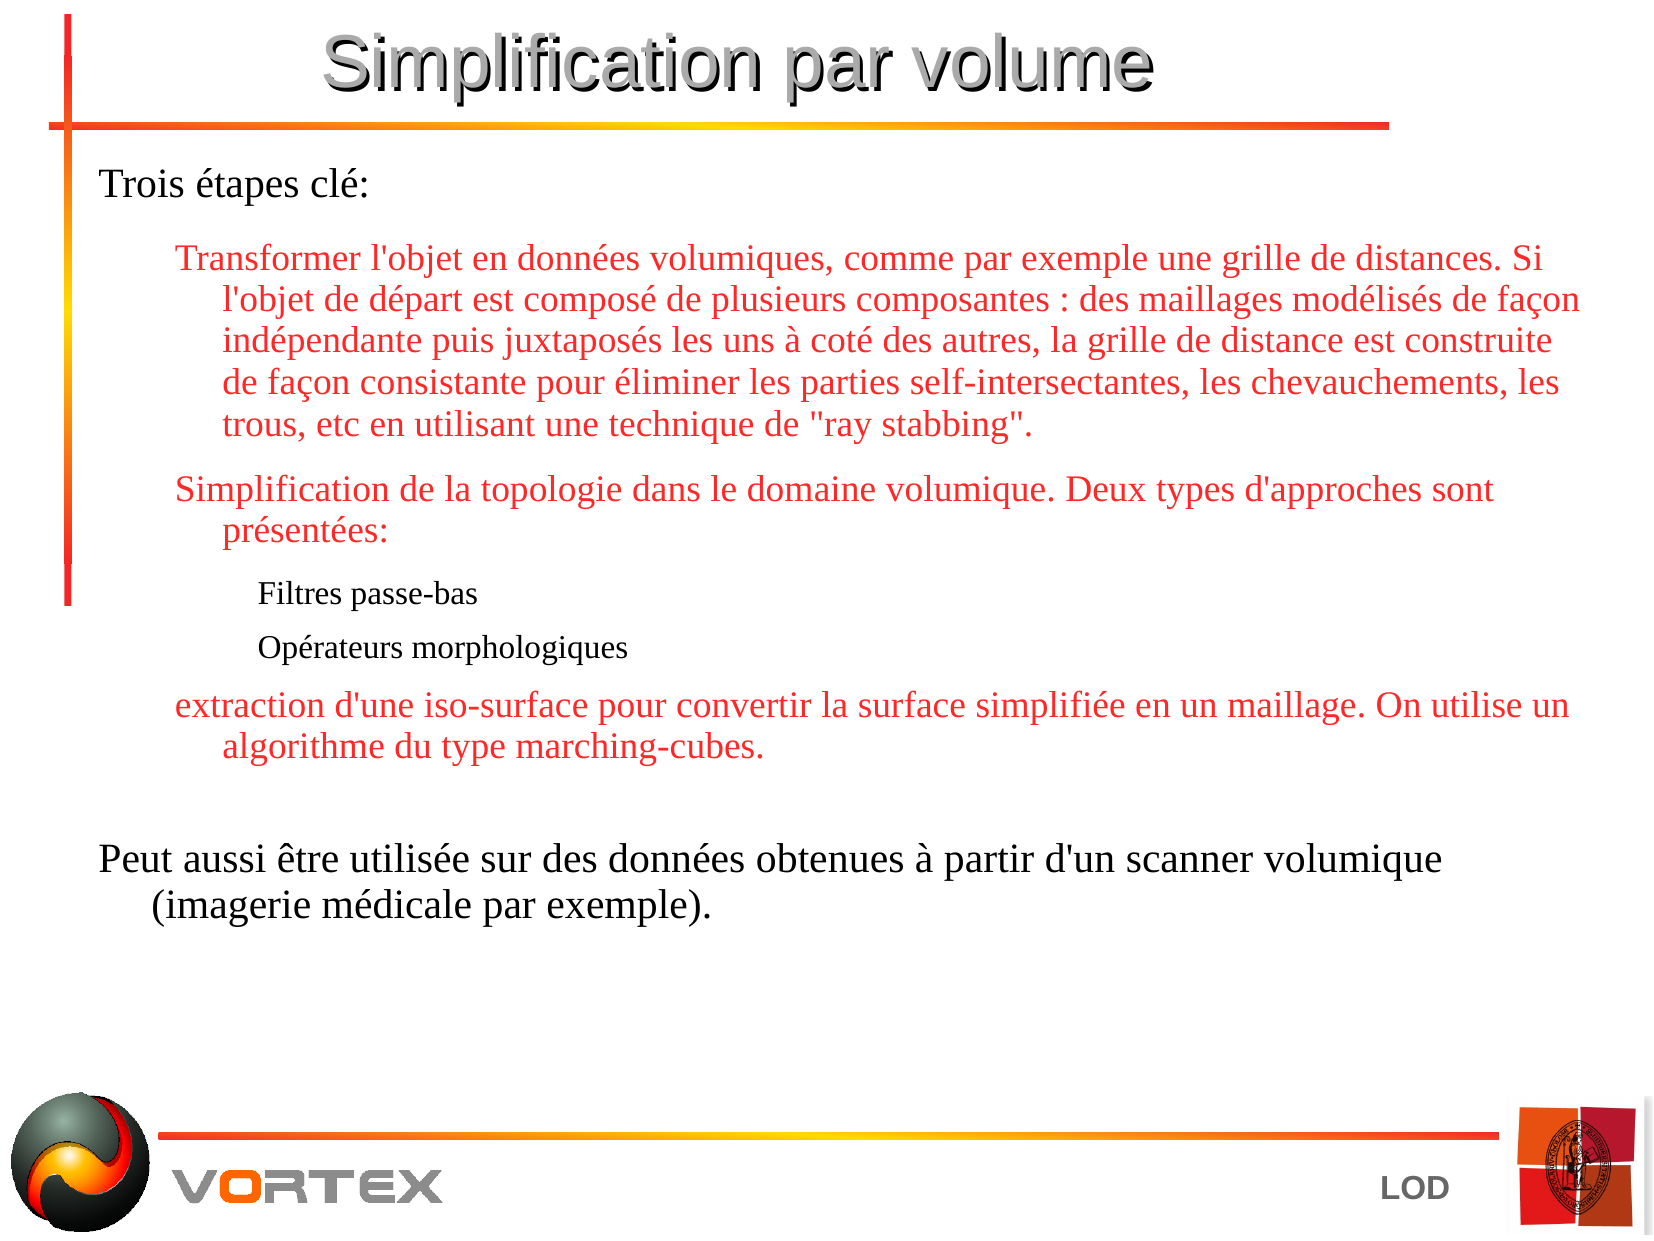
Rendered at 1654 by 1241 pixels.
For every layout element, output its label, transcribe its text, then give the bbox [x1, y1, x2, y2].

list Trois étapes clé: Transformer l'objet en données volumiques, comme par exemple une grille de distances. Si l'objet de départ est composé de plusieurs composantes : des maillages modélisés de façon indépendante puis juxtaposés les uns à coté des autres, la grille de distance est construite de façon consistante pour éliminer les parties self-intersectantes, les chevauchements, les trous, etc en utilisant une technique de "ray stabbing". Simplification de la topologie dans le domaine volumique. Deux types d'approches sont présentées: Filtres passe-bas Opérateurs morphologiques extraction d'une iso-surface pour convertir la surface simplifiée en un maillage. On utilise un algorithme du type marching-cubes. Peut aussi être utilisée sur des données obtenues à partir d'un scanner volumique (imagerie médicale par exemple). [80, 160, 1595, 1103]
picture [11, 1092, 443, 1232]
picture [1505, 1096, 1653, 1235]
title Simplification par volume [82, 4, 1392, 120]
